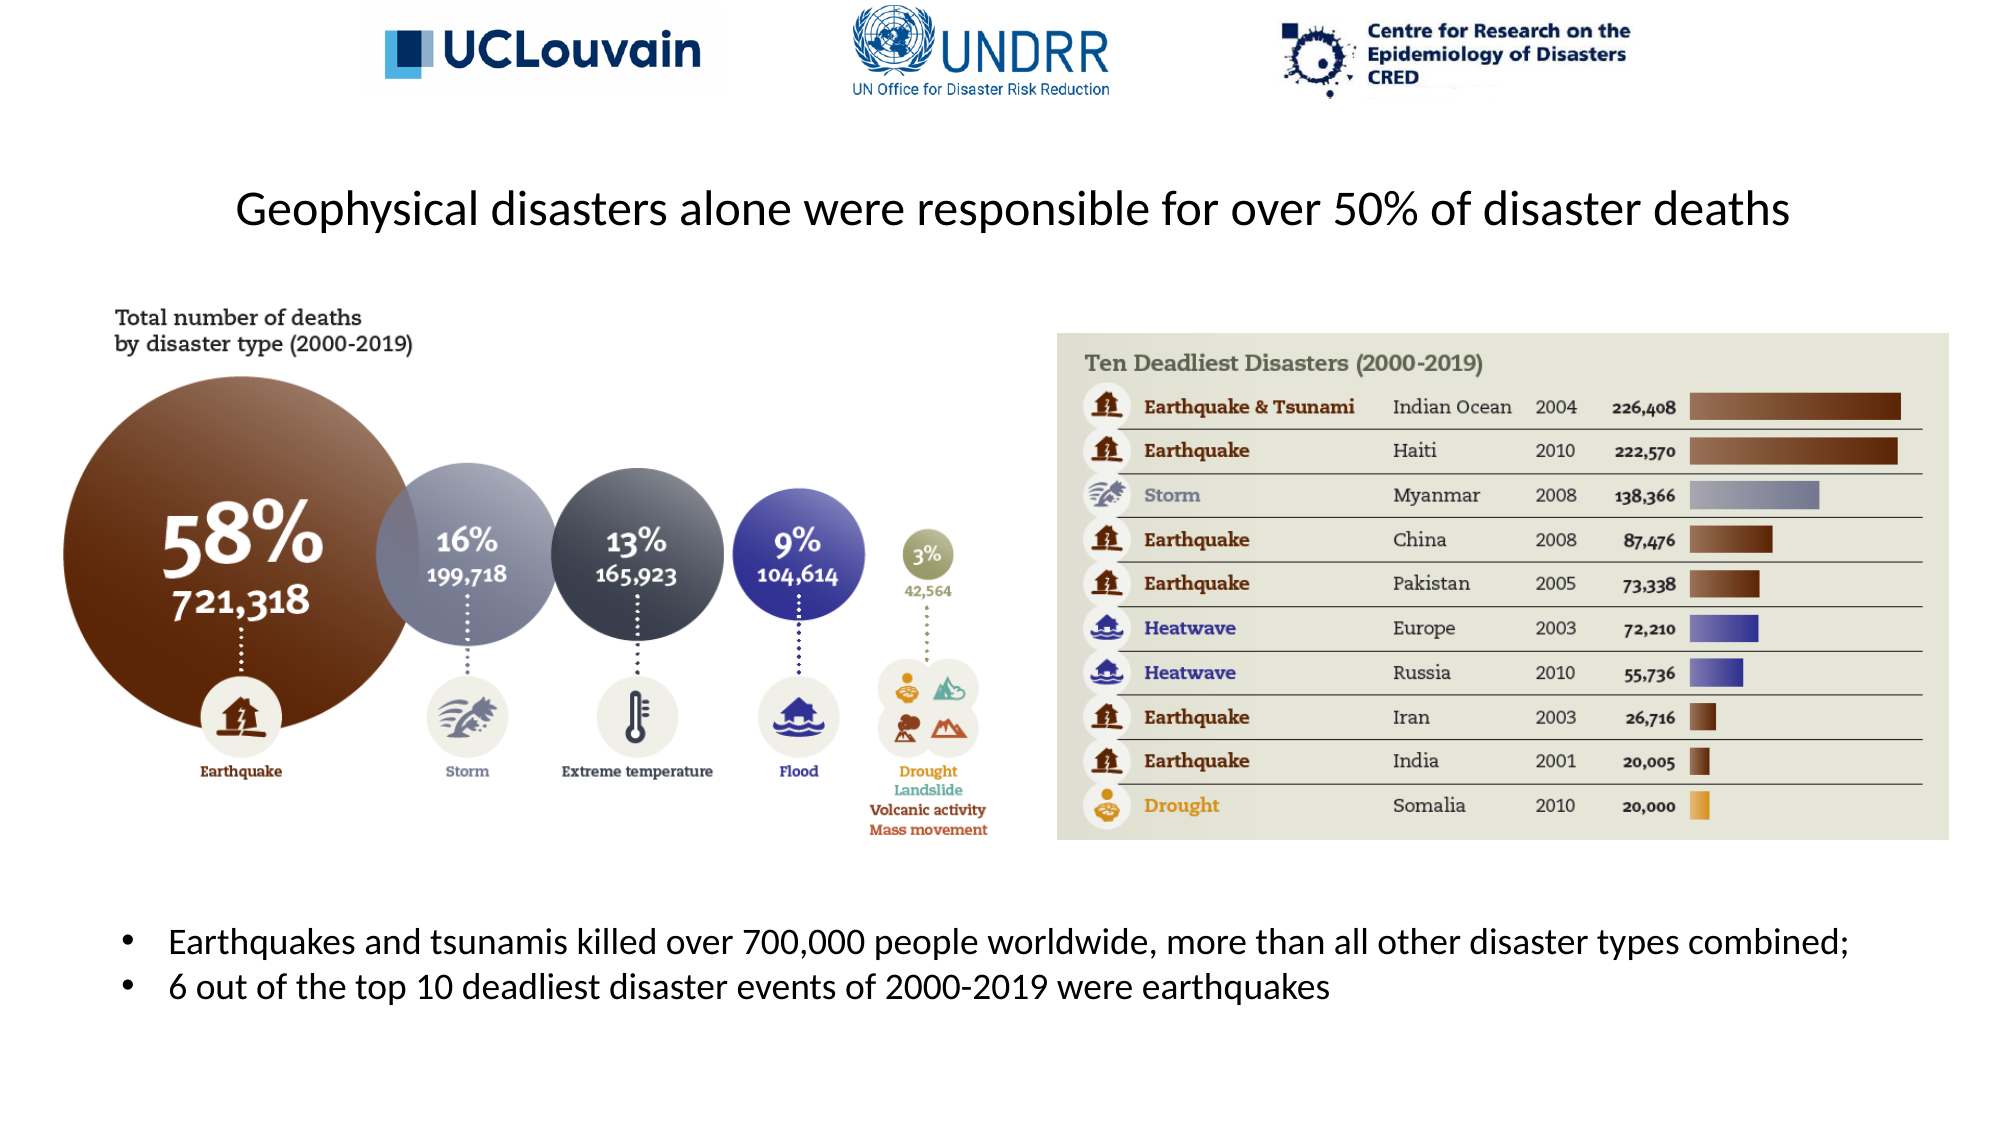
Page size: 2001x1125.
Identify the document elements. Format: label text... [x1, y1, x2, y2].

text_box Earthquakes and tsunamis killed over 700,000 people worldwide, more than all other disaster types combined; 6 out of the top 10 deadliest disaster events of 2000-2019 were earthquakes [106, 910, 1894, 1015]
picture [361, 0, 1639, 110]
picture [51, 297, 1000, 889]
text_box Geophysical disasters alone were responsible for over 50% of disaster deaths [220, 167, 1894, 243]
picture [1057, 333, 1949, 840]
